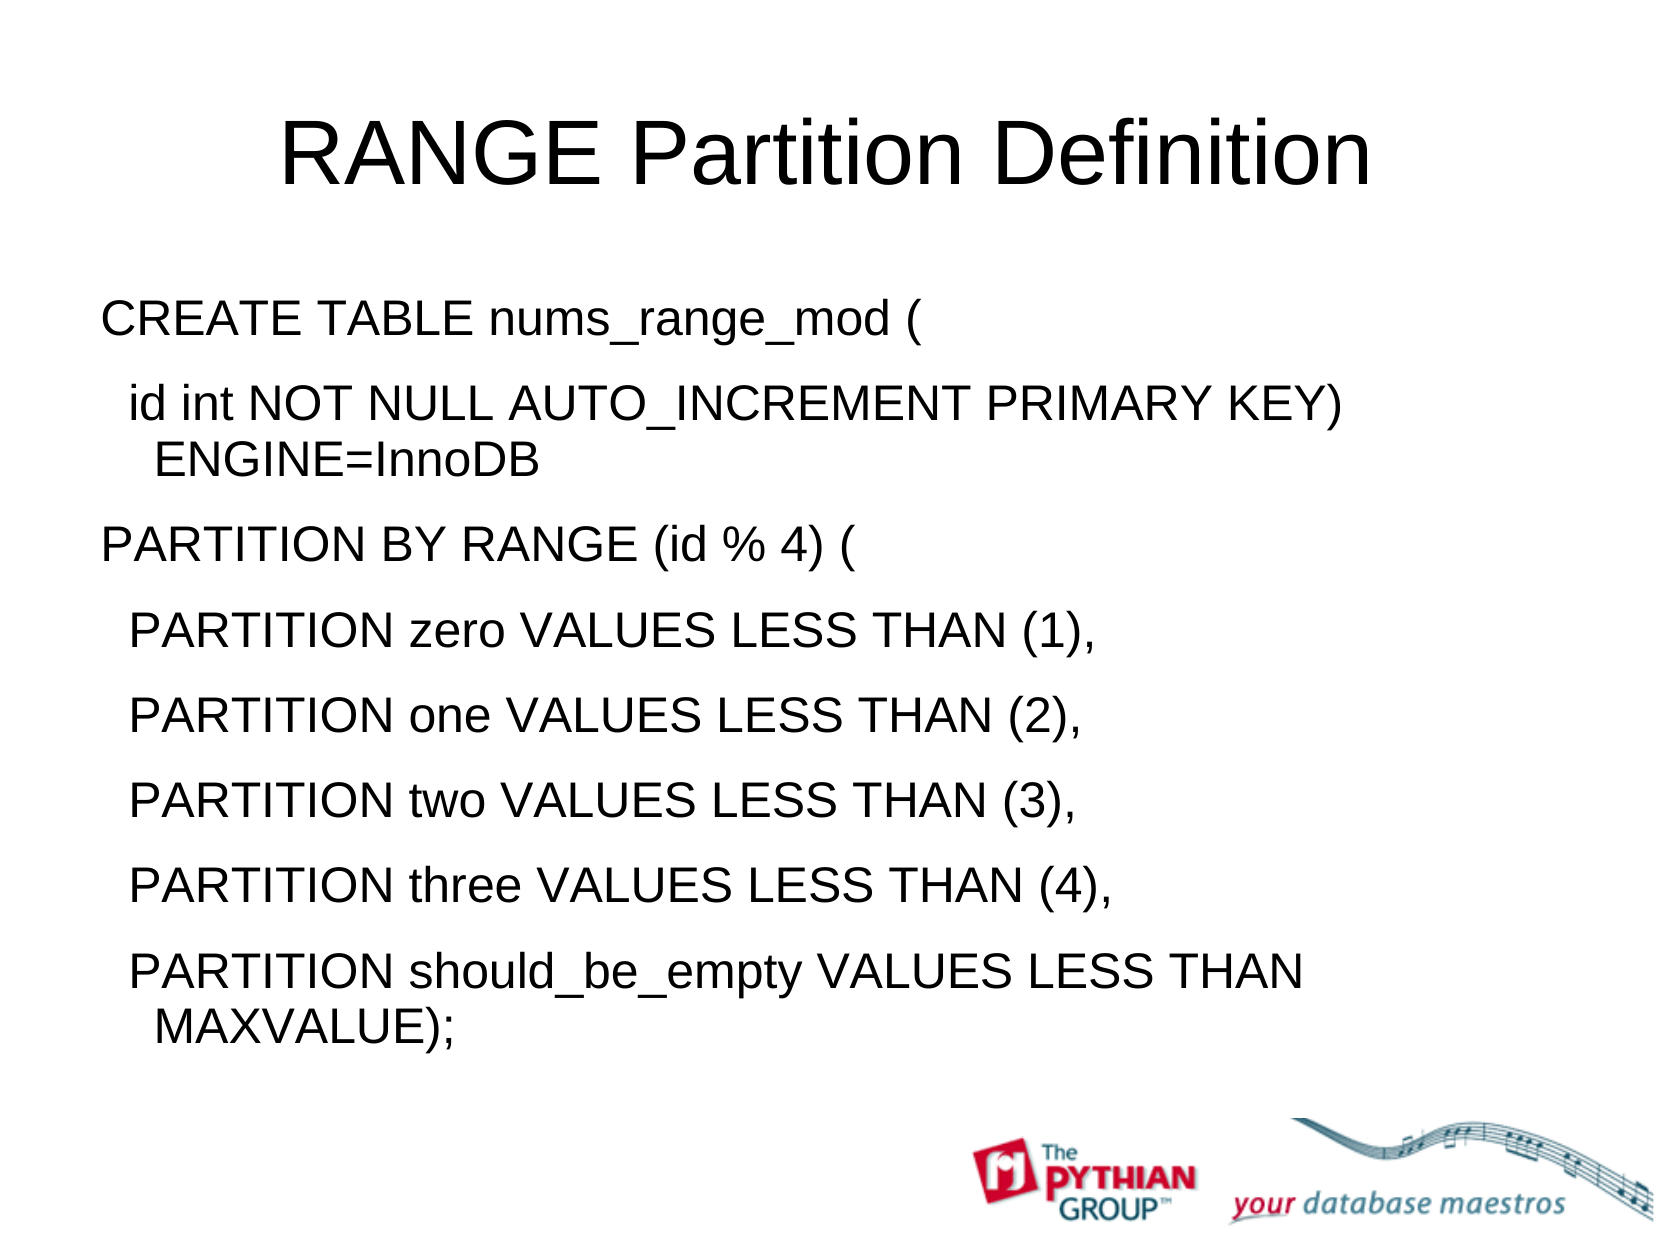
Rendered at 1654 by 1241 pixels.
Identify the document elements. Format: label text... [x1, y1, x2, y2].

list CREATE TABLE nums_range_mod ( id int NOT NULL AUTO_INCREMENT PRIMARY KEY) ENGINE=InnoDB PARTITION BY RANGE (id % 4) ( PARTITION zero VALUES LESS THAN (1), PARTITION one VALUES LESS THAN (2), PARTITION two VALUES LESS THAN (3), PARTITION three VALUES LESS THAN (4), PARTITION should_be_empty VALUES LESS THAN MAXVALUE); [82, 290, 1571, 1094]
title RANGE Partition Definition [82, 49, 1571, 257]
picture [955, 1118, 1654, 1241]
